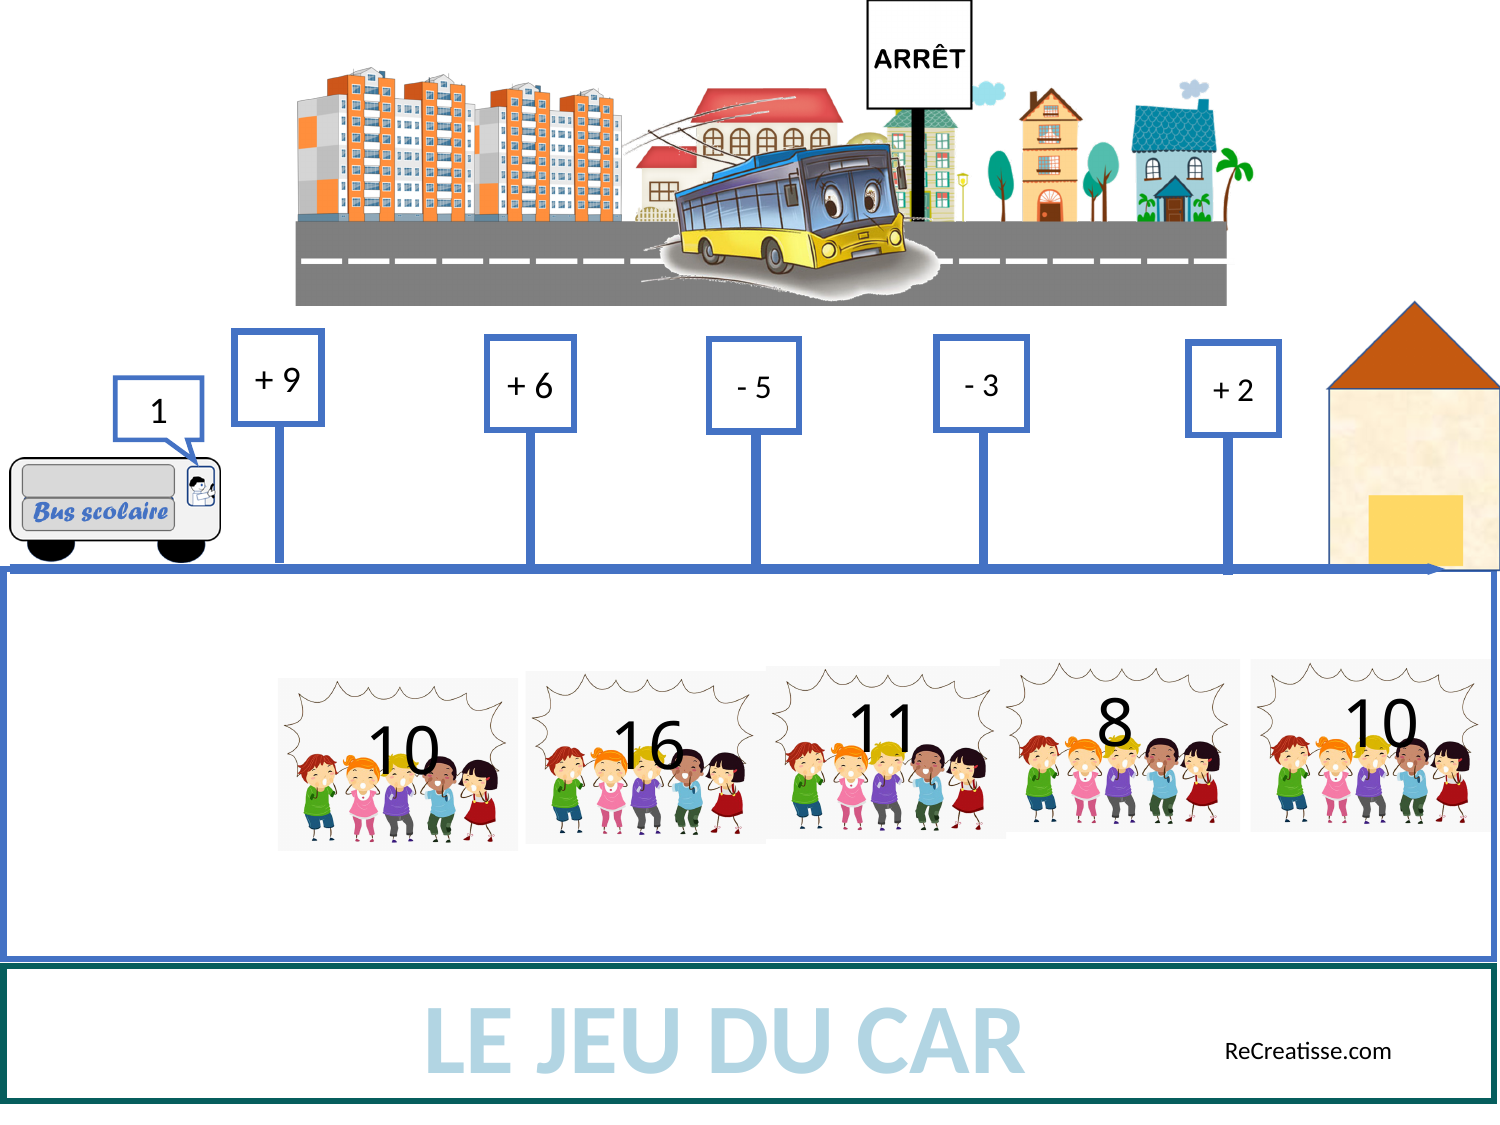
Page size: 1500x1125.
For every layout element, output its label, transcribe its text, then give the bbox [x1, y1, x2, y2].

text_box ReCreatisse.com [1210, 1027, 1408, 1073]
picture [277, 678, 519, 851]
text_box 10 [1328, 673, 1434, 768]
text_box + 6 [487, 338, 574, 430]
picture [1250, 659, 1491, 832]
text_box 16 [595, 695, 702, 790]
text_box - 3 [937, 338, 1027, 430]
picture [9, 457, 221, 563]
text_box LE JEU DU CAR [3, 966, 1494, 1101]
text_box + 9 [235, 332, 321, 424]
text_box 8 [1082, 672, 1150, 767]
text_box 1 [115, 377, 202, 461]
text_box 10 [350, 700, 457, 796]
text_box [3, 569, 1494, 959]
text_box + 2 [1189, 342, 1279, 435]
picture [525, 659, 1241, 844]
text_box 11 [831, 678, 938, 773]
picture [1325, 300, 1500, 580]
text_box - 5 [709, 339, 799, 431]
picture [295, 0, 1261, 306]
